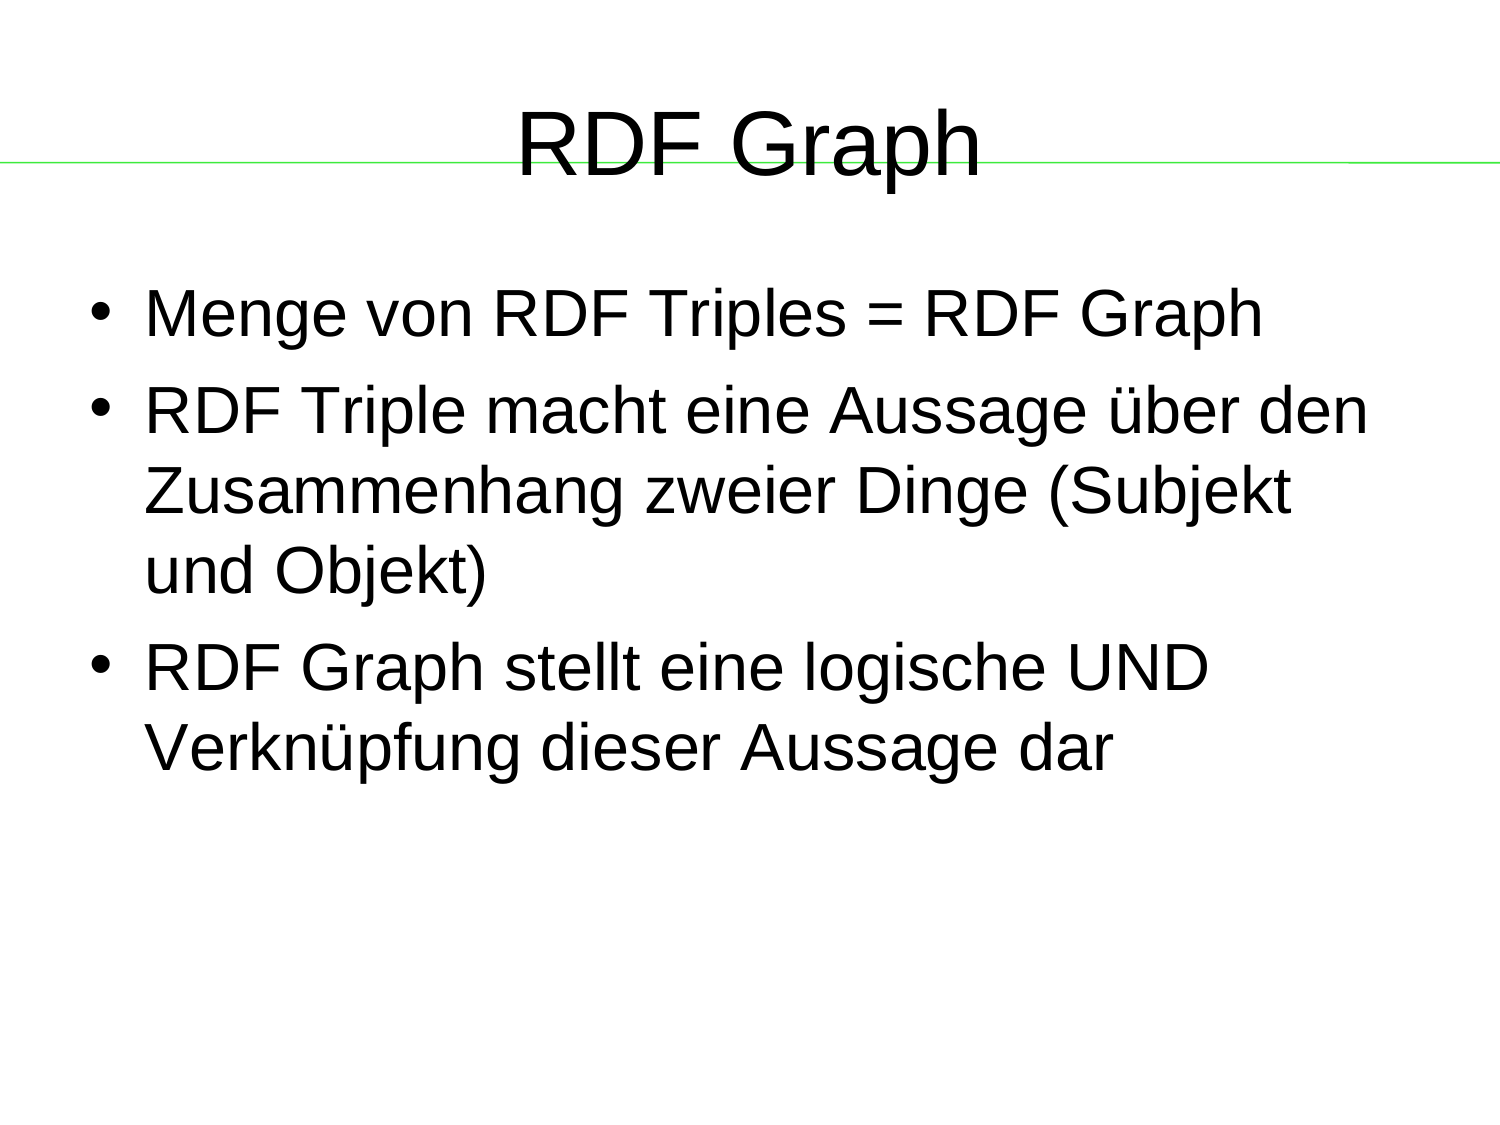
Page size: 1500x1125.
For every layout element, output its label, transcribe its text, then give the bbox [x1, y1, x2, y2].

list Menge von RDF Triples = RDF Graph RDF Triple macht eine Aussage über den Zusammenhang zweier Dinge (Subjekt und Objekt)‏ RDF Graph stellt eine logische UND Verknüpfung dieser Aussage dar [75, 262, 1426, 1006]
title RDF Graph [75, 45, 1426, 233]
